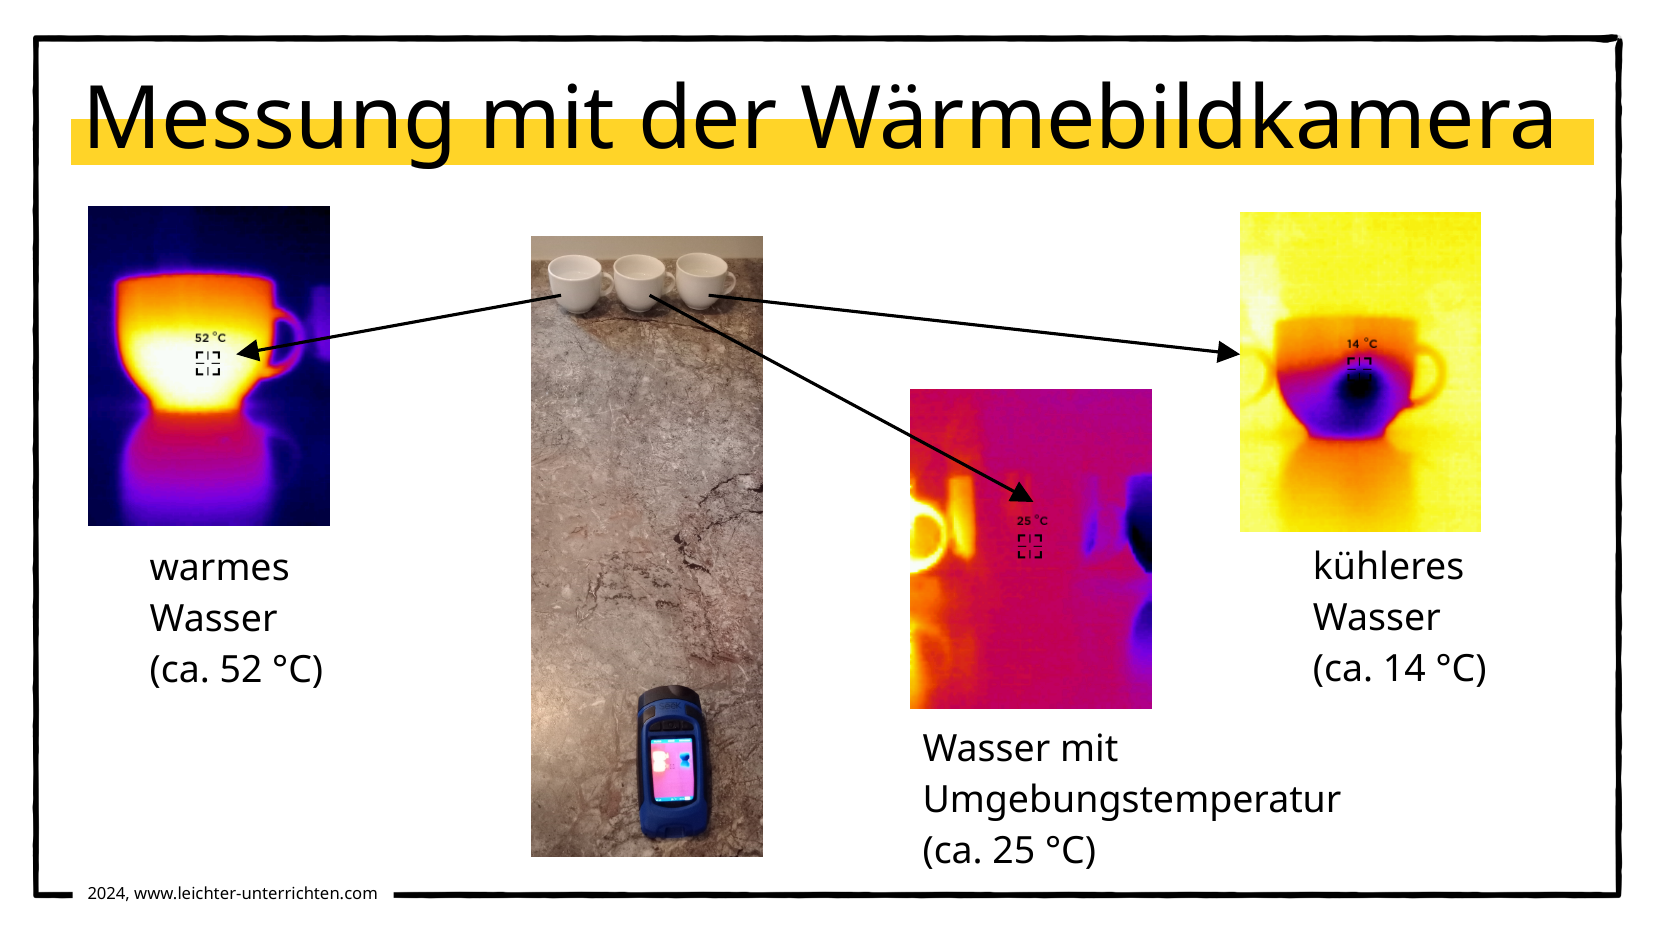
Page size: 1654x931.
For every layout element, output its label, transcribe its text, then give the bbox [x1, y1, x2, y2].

text_box Wasser mit Umgebungstemperatur (ca. 25 °C) [907, 714, 1250, 882]
text_box warmes Wasser (ca. 52 °C) [134, 533, 308, 701]
title Messung mit der Wärmebildkamera [82, 0, 1625, 241]
picture [29, 32, 1625, 901]
text_box kühleres Wasser (ca. 14 °C) [1298, 532, 1466, 700]
